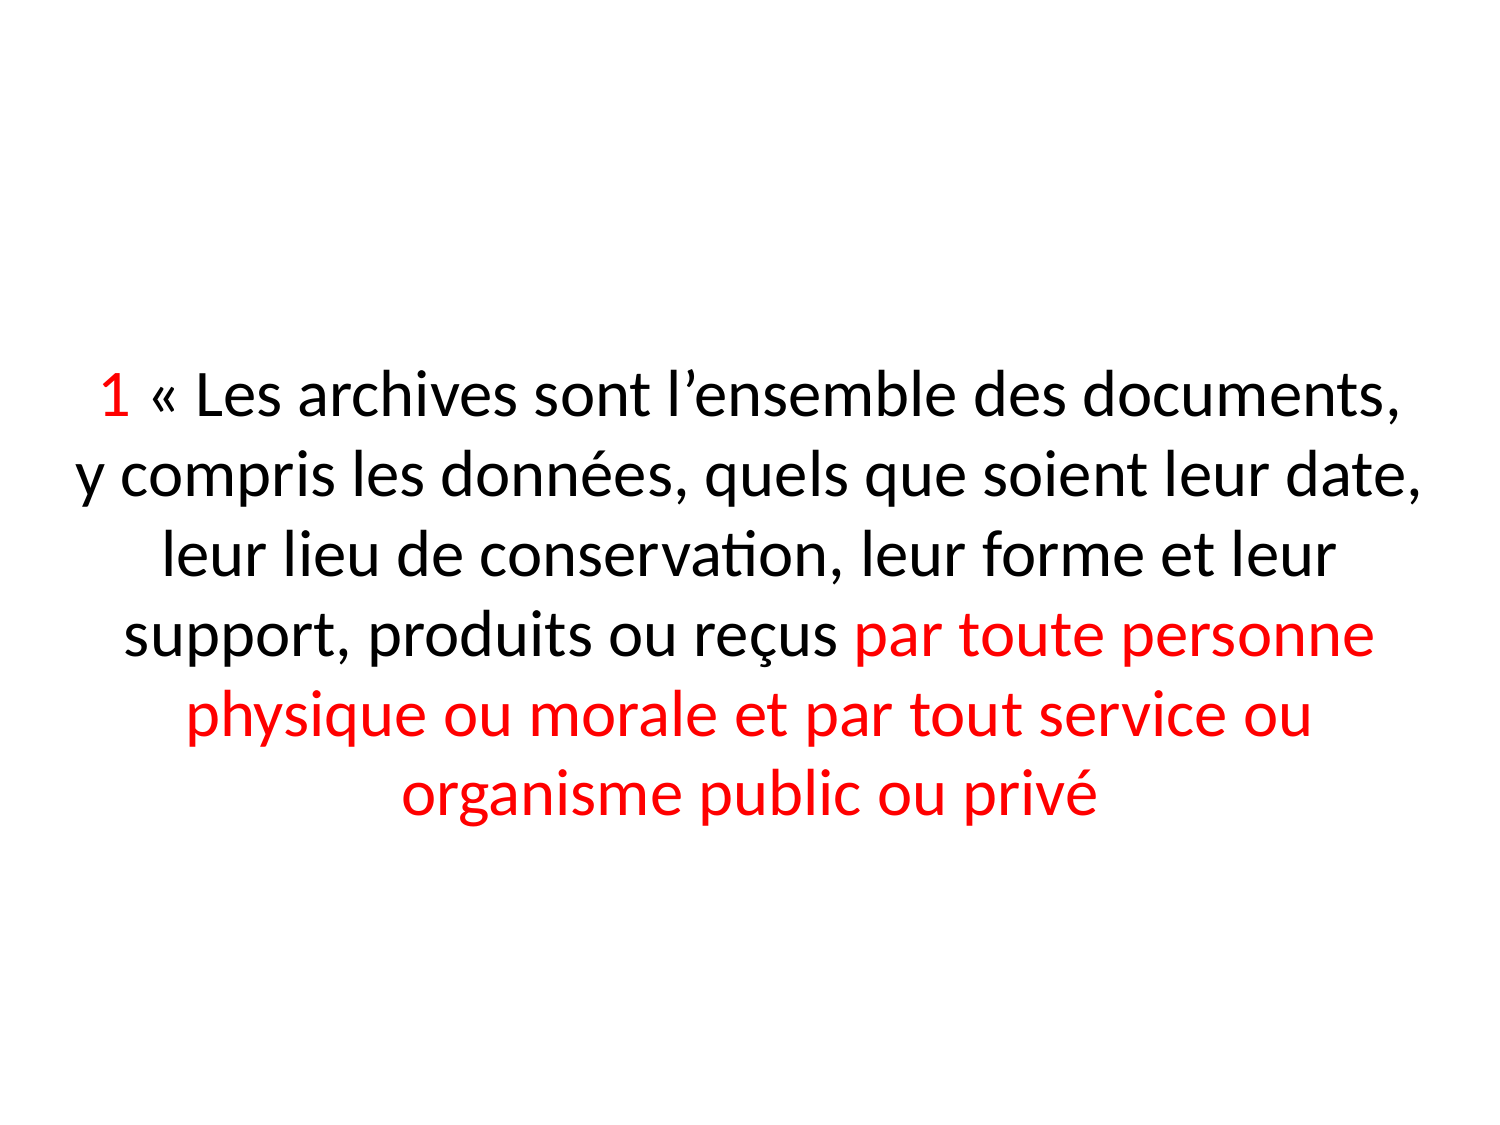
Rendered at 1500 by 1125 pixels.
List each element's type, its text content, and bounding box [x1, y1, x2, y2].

subtitle 1 « Les archives sont l’ensemble des documents, y compris les données, quels que soient leur date, leur lieu de conservation, leur forme et leur support, produits ou reçus par toute personne physique ou morale et par tout service ou organisme public ou privé [75, 263, 1425, 916]
